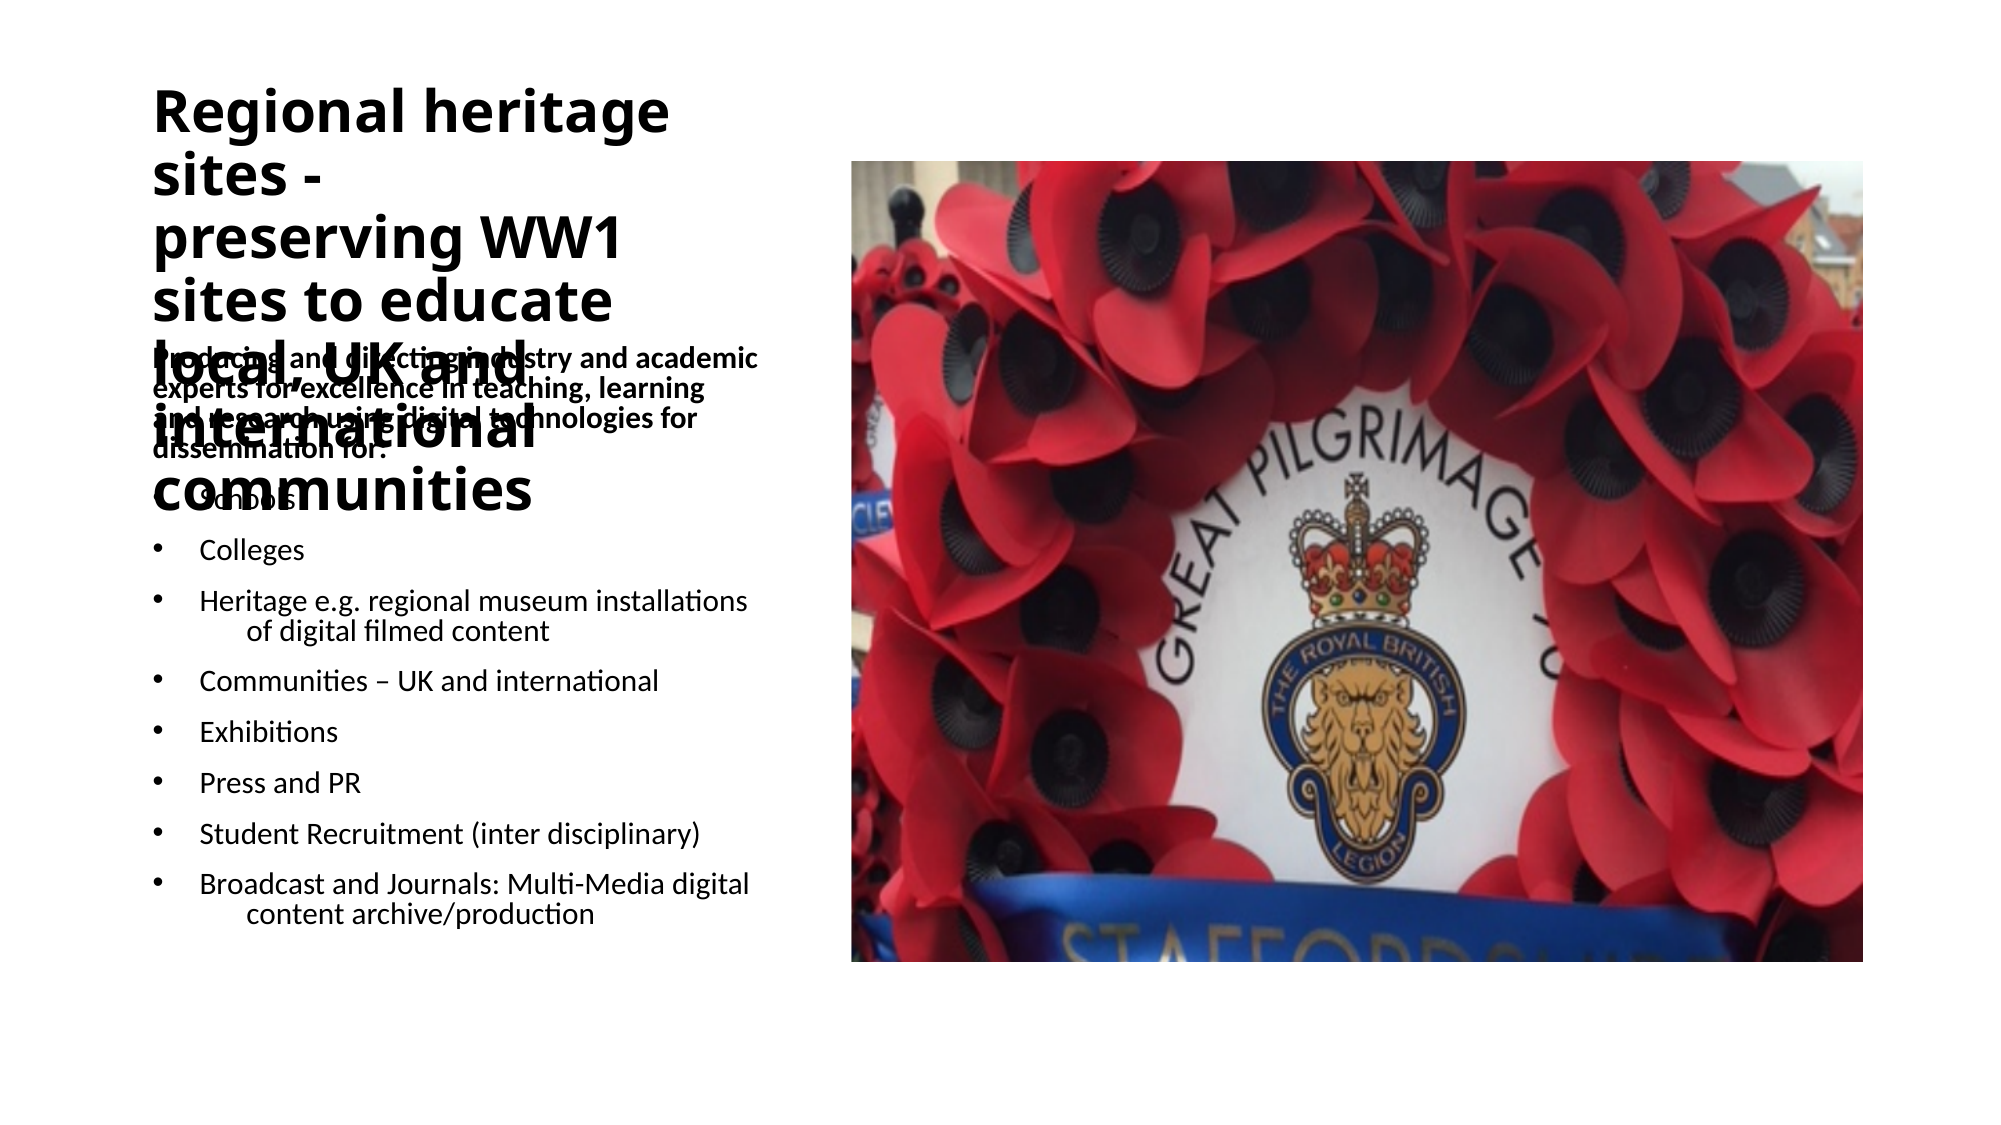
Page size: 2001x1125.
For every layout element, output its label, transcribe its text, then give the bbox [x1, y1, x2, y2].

list Producing and directing industry and academic experts for excellence in teaching, learning and research using digital technologies for dissemination for: Schools Colleges Heritage e.g. regional museum installations of digital filmed content Communities – UK and international Exhibitions Press and PR Student Recruitment (inter disciplinary) Broadcast and Journals: Multi-Media digital content archive/production [137, 337, 783, 963]
picture [850, 161, 1863, 962]
title Regional heritage sites - preserving WW1 sites to educate local, UK and international communities [137, 75, 783, 337]
